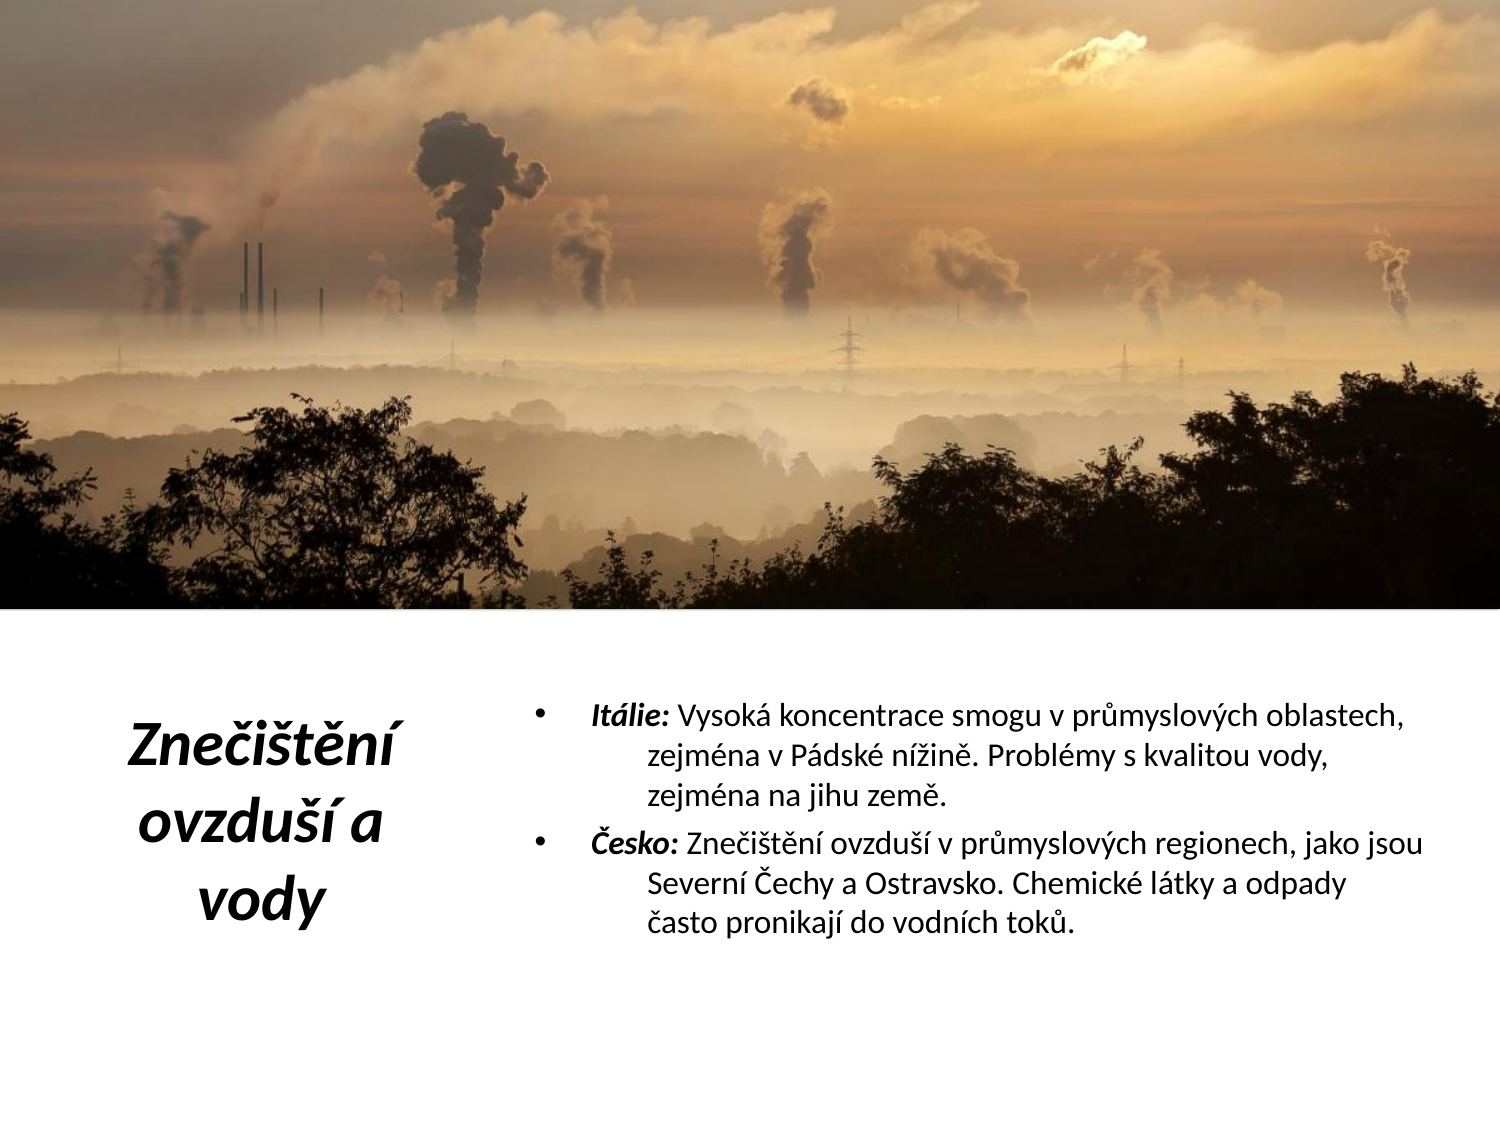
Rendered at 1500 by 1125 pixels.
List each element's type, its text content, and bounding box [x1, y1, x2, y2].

title Znečištění ovzduší a vody [59, 615, 465, 1018]
picture [0, 0, 1500, 609]
list Itálie: Vysoká koncentrace smogu v průmyslových oblastech, zejména v Pádské nížině. Problémy s kvalitou vody, zejména na jihu země. Česko: Znečištění ovzduší v průmyslových regionech, jako jsou Severní Čechy a Ostravsko. Chemické látky a odpady často pronikají do vodních toků. [519, 615, 1441, 1018]
